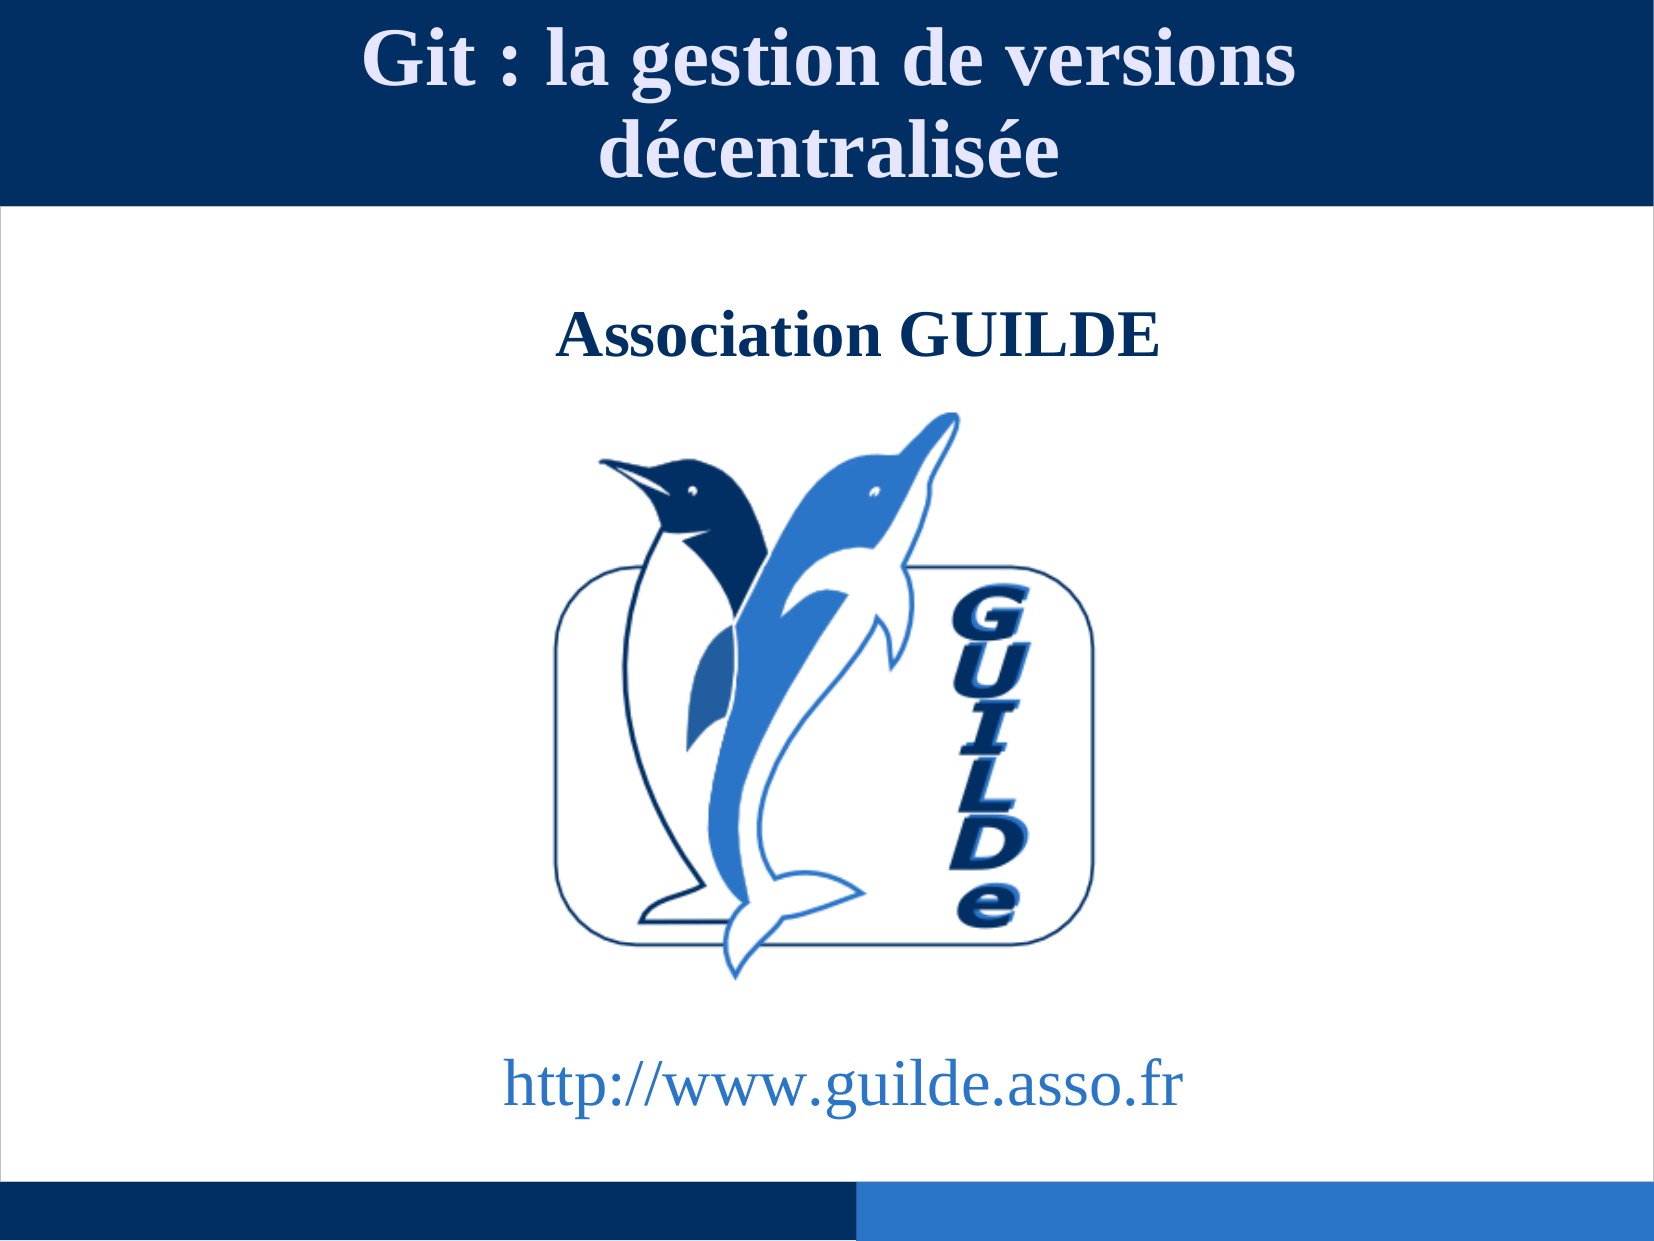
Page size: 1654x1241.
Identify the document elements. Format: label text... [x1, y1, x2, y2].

subtitle Association GUILDE [88, 297, 1595, 372]
title Git : la gestion de versions décentralisée [123, 0, 1536, 208]
picture [531, 387, 1126, 1004]
text_box http://www.guilde.asso.fr [324, 1046, 1329, 1121]
